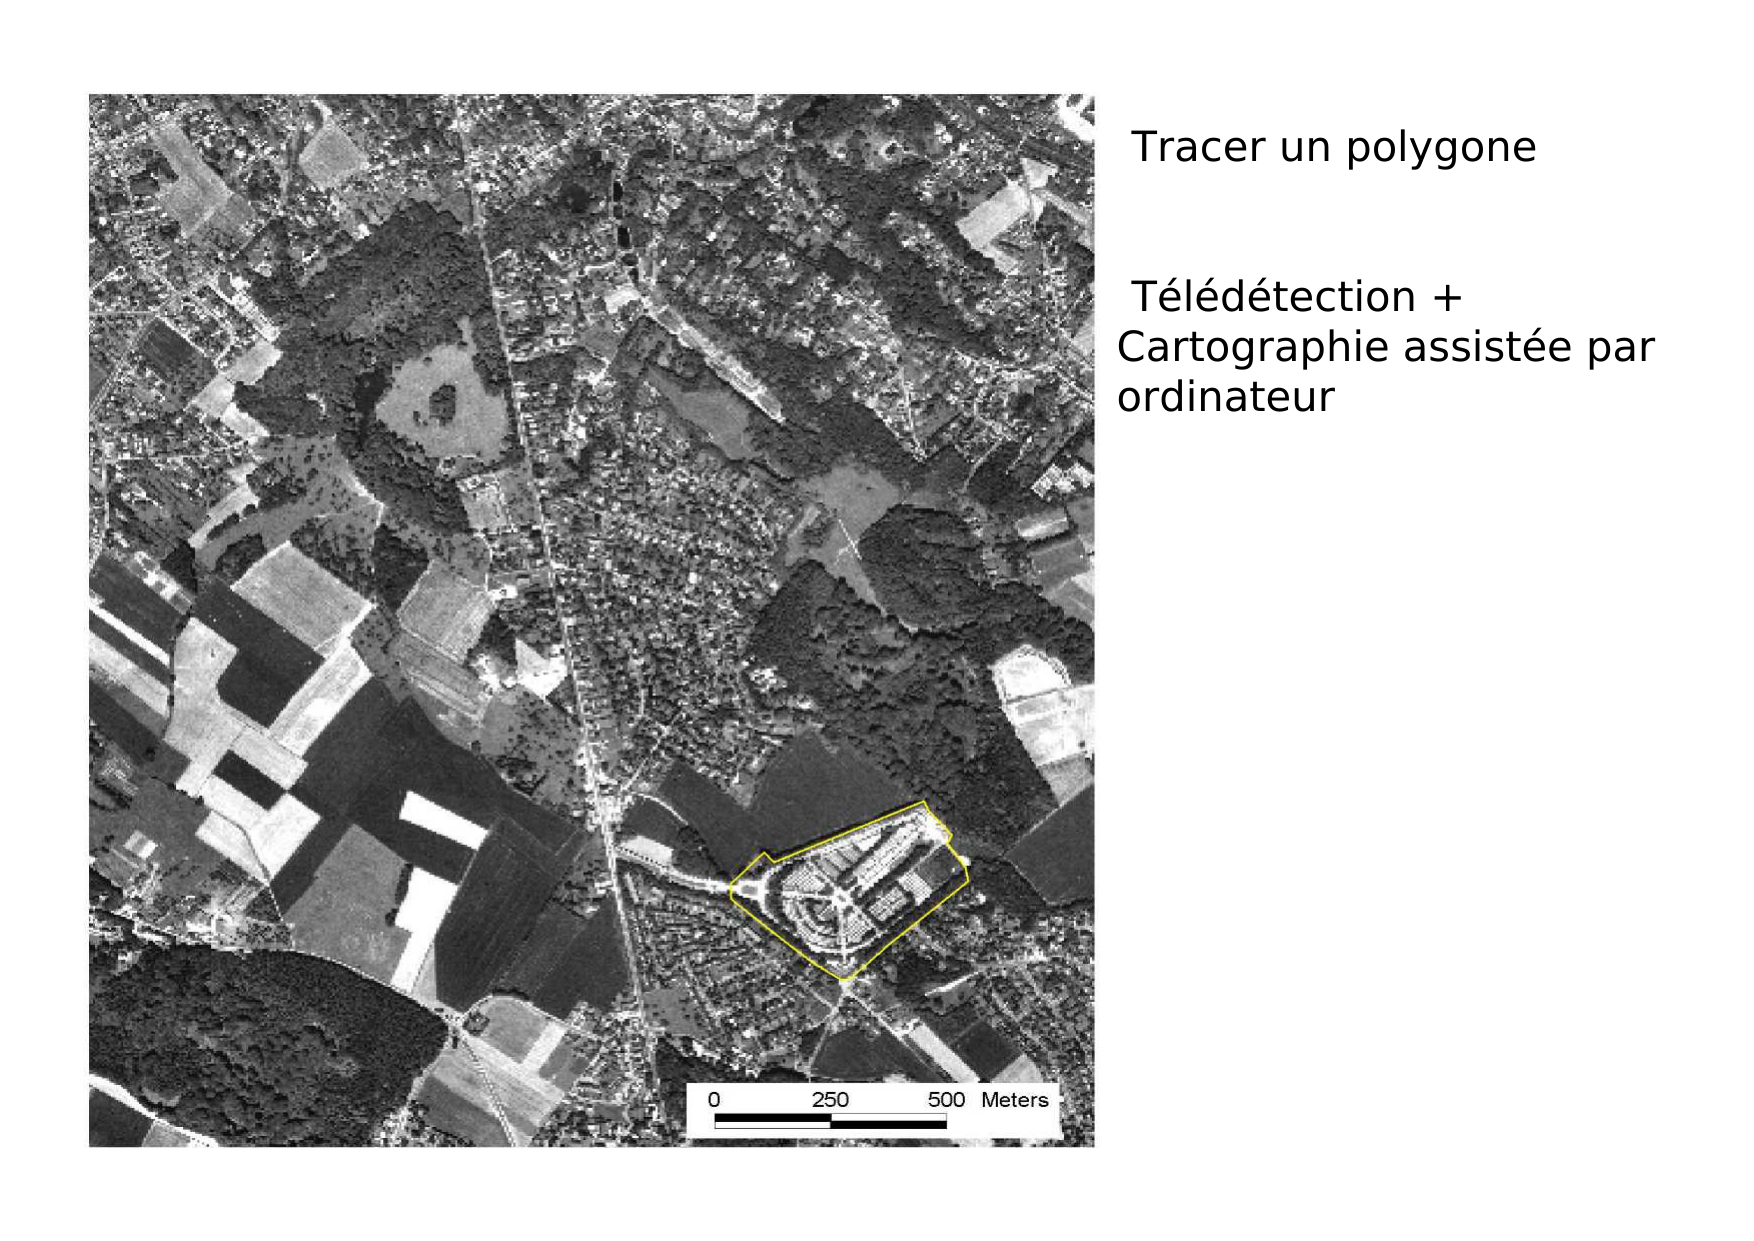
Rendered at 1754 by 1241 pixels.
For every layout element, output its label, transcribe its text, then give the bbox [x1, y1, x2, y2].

picture [59, 59, 1133, 1182]
text_box Tracer un polygone Télédétection + Cartographie assistée par ordinateur [1101, 112, 1695, 428]
